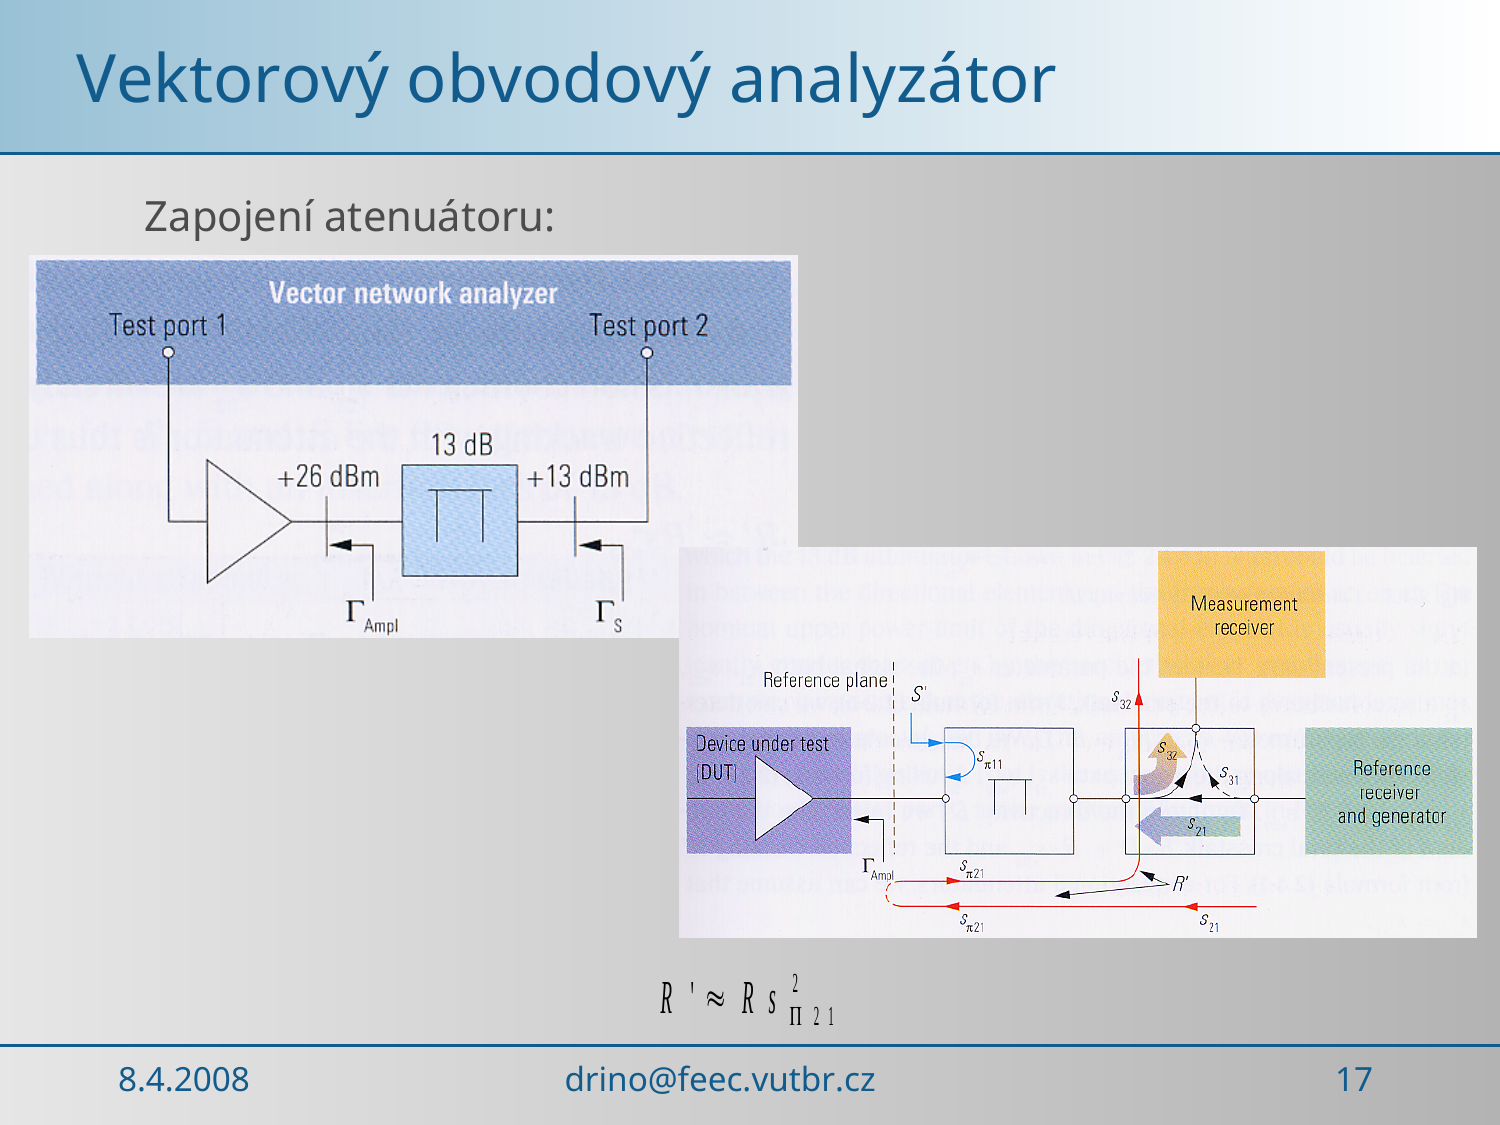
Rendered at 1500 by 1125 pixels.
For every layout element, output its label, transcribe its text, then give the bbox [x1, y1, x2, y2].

text_box 8.4.2008 [103, 1049, 432, 1125]
text_box Zapojení atenuátoru: [59, 178, 1442, 252]
text_box <číslo> [1075, 1049, 1388, 1125]
title Vektorový obvodový analyzátor [0, 0, 1500, 152]
picture [651, 962, 849, 1034]
picture [29, 255, 1477, 938]
text_box drino@feec.vutbr.cz [454, 1049, 987, 1125]
